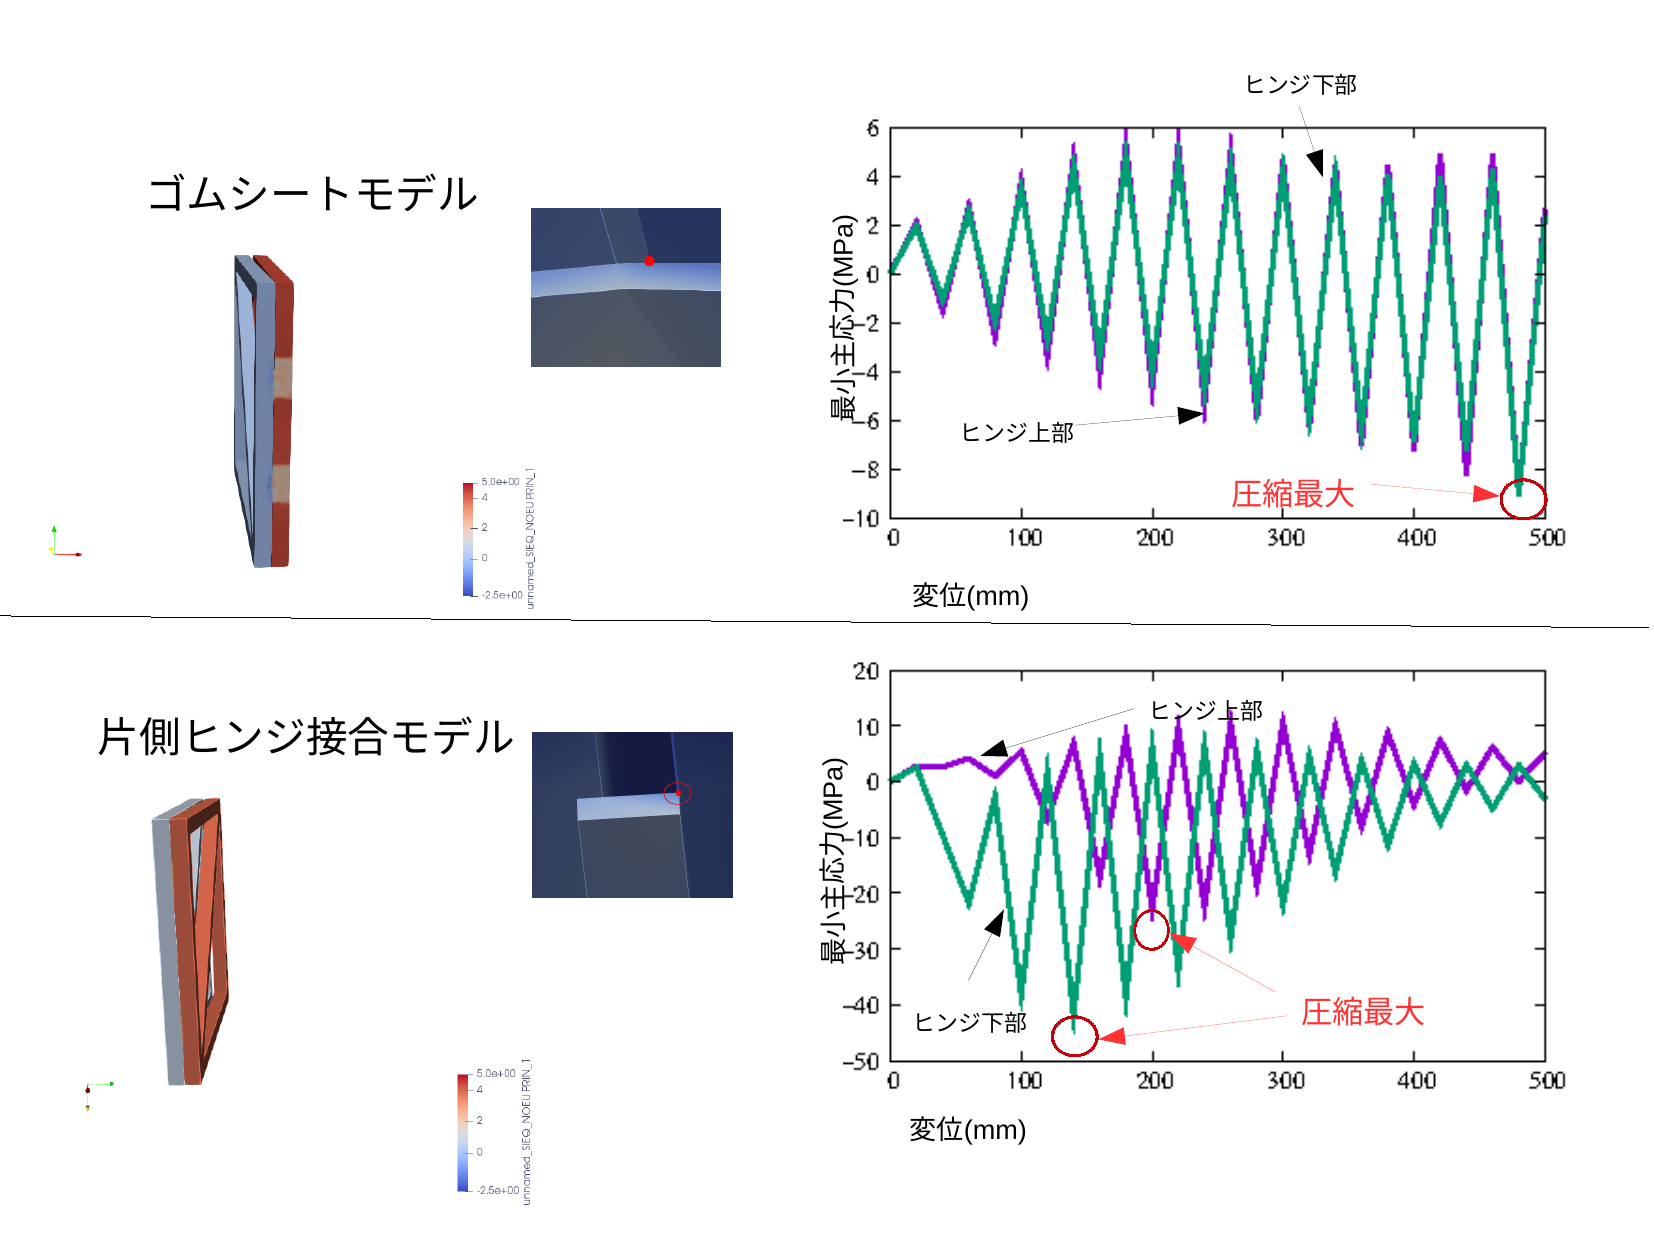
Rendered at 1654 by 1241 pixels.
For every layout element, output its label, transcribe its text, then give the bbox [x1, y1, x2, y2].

picture [0, 180, 721, 617]
picture [843, 661, 1571, 1091]
text_box ゴムシートモデル [130, 153, 461, 211]
text_box [1051, 1015, 1099, 1057]
text_box ヒンジ下部 [1228, 59, 1382, 97]
text_box 圧縮最大 [1286, 980, 1441, 1027]
text_box 最小主応力(MPa) [803, 708, 853, 981]
text_box ヒンジ上部 [944, 407, 1099, 449]
picture [35, 720, 733, 1213]
text_box 圧縮最大 [1216, 461, 1372, 508]
text_box [1134, 909, 1170, 951]
text_box 変位(mm) [895, 1100, 1052, 1146]
text_box 最小主応力(MPa) [813, 165, 863, 438]
text_box [1500, 478, 1548, 520]
picture [843, 118, 1571, 548]
text_box 変位(mm) [897, 566, 1054, 612]
text_box 片側ヒンジ接合モデル [82, 696, 567, 756]
text_box ヒンジ上部 [1133, 685, 1288, 727]
text_box ヒンジ下部 [897, 997, 1052, 1040]
